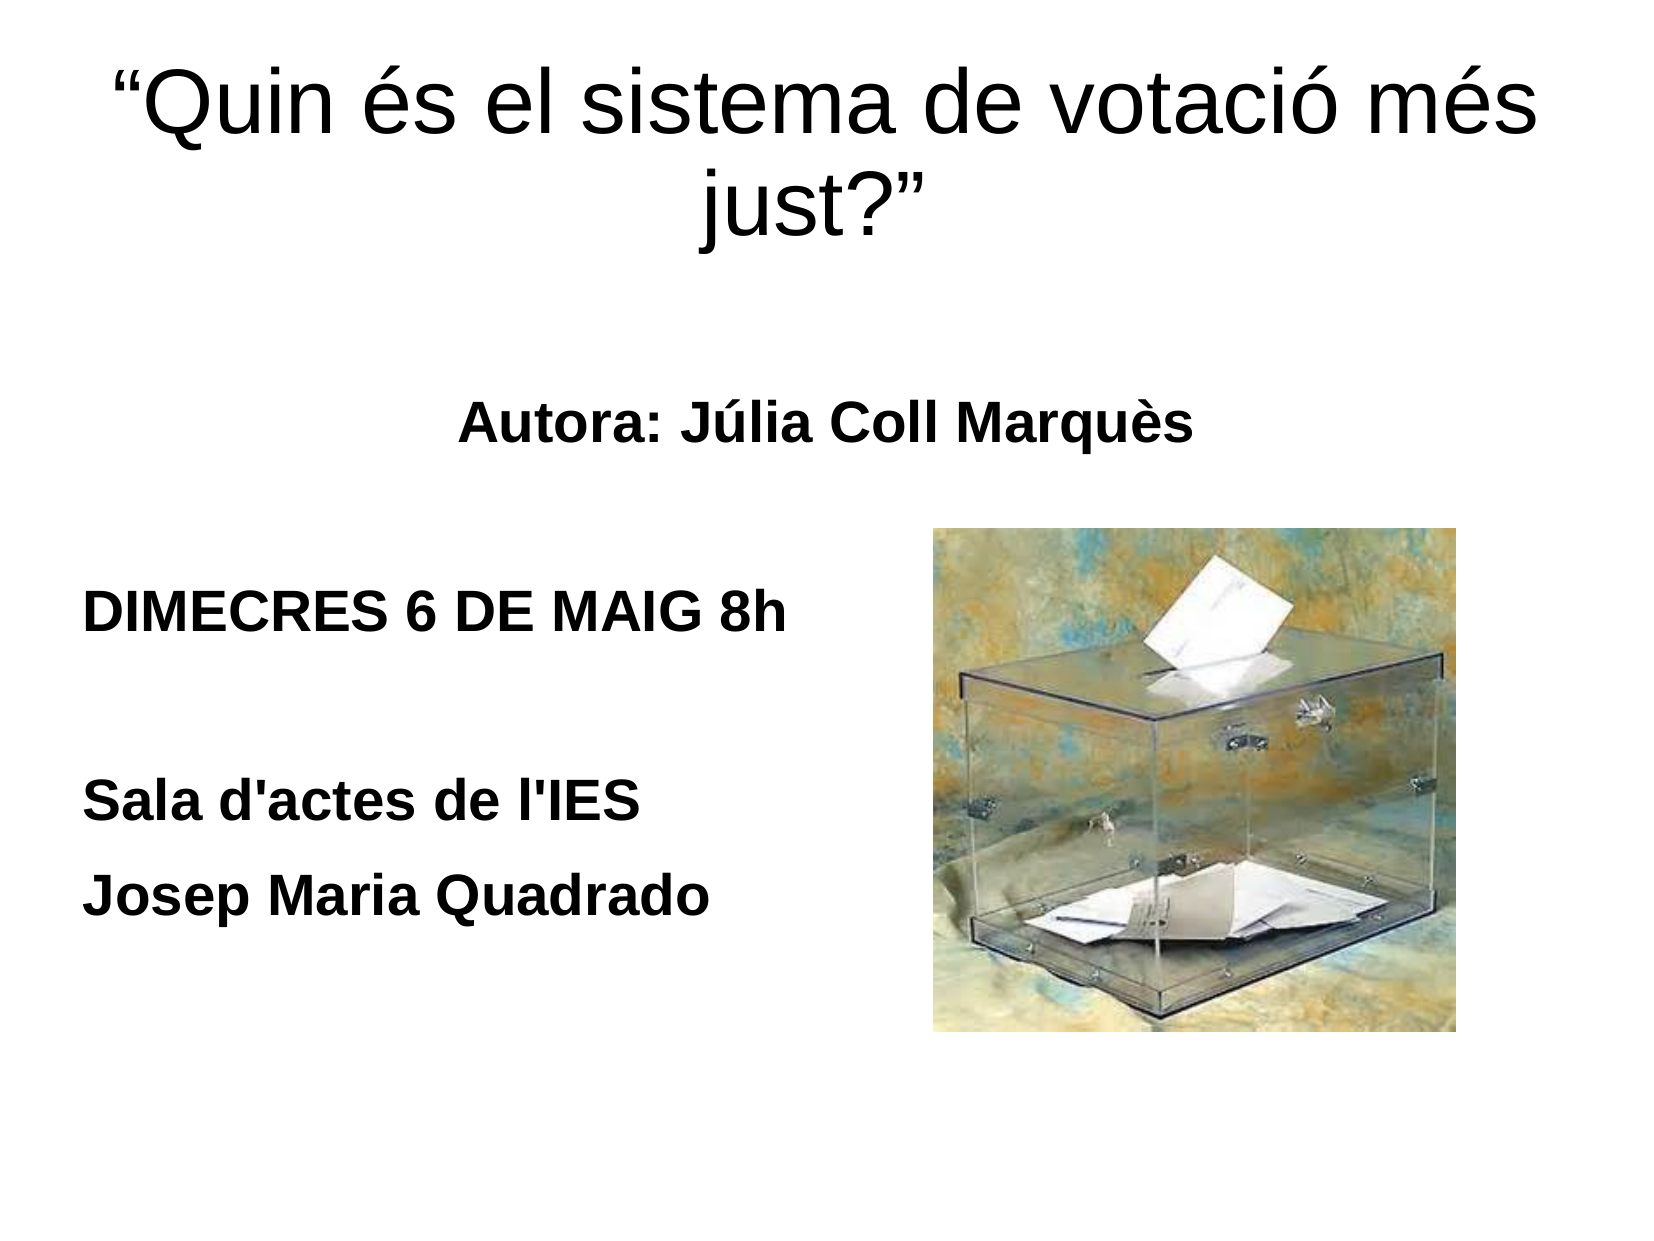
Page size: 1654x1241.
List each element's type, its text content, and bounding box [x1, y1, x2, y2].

list Autora: Júlia Coll Marquès DIMECRES 6 DE MAIG 8h Sala d'actes de l'IES Josep Maria Quadrado [82, 389, 1538, 1109]
title “Quin és el sistema de votació més just?” [82, 49, 1571, 257]
